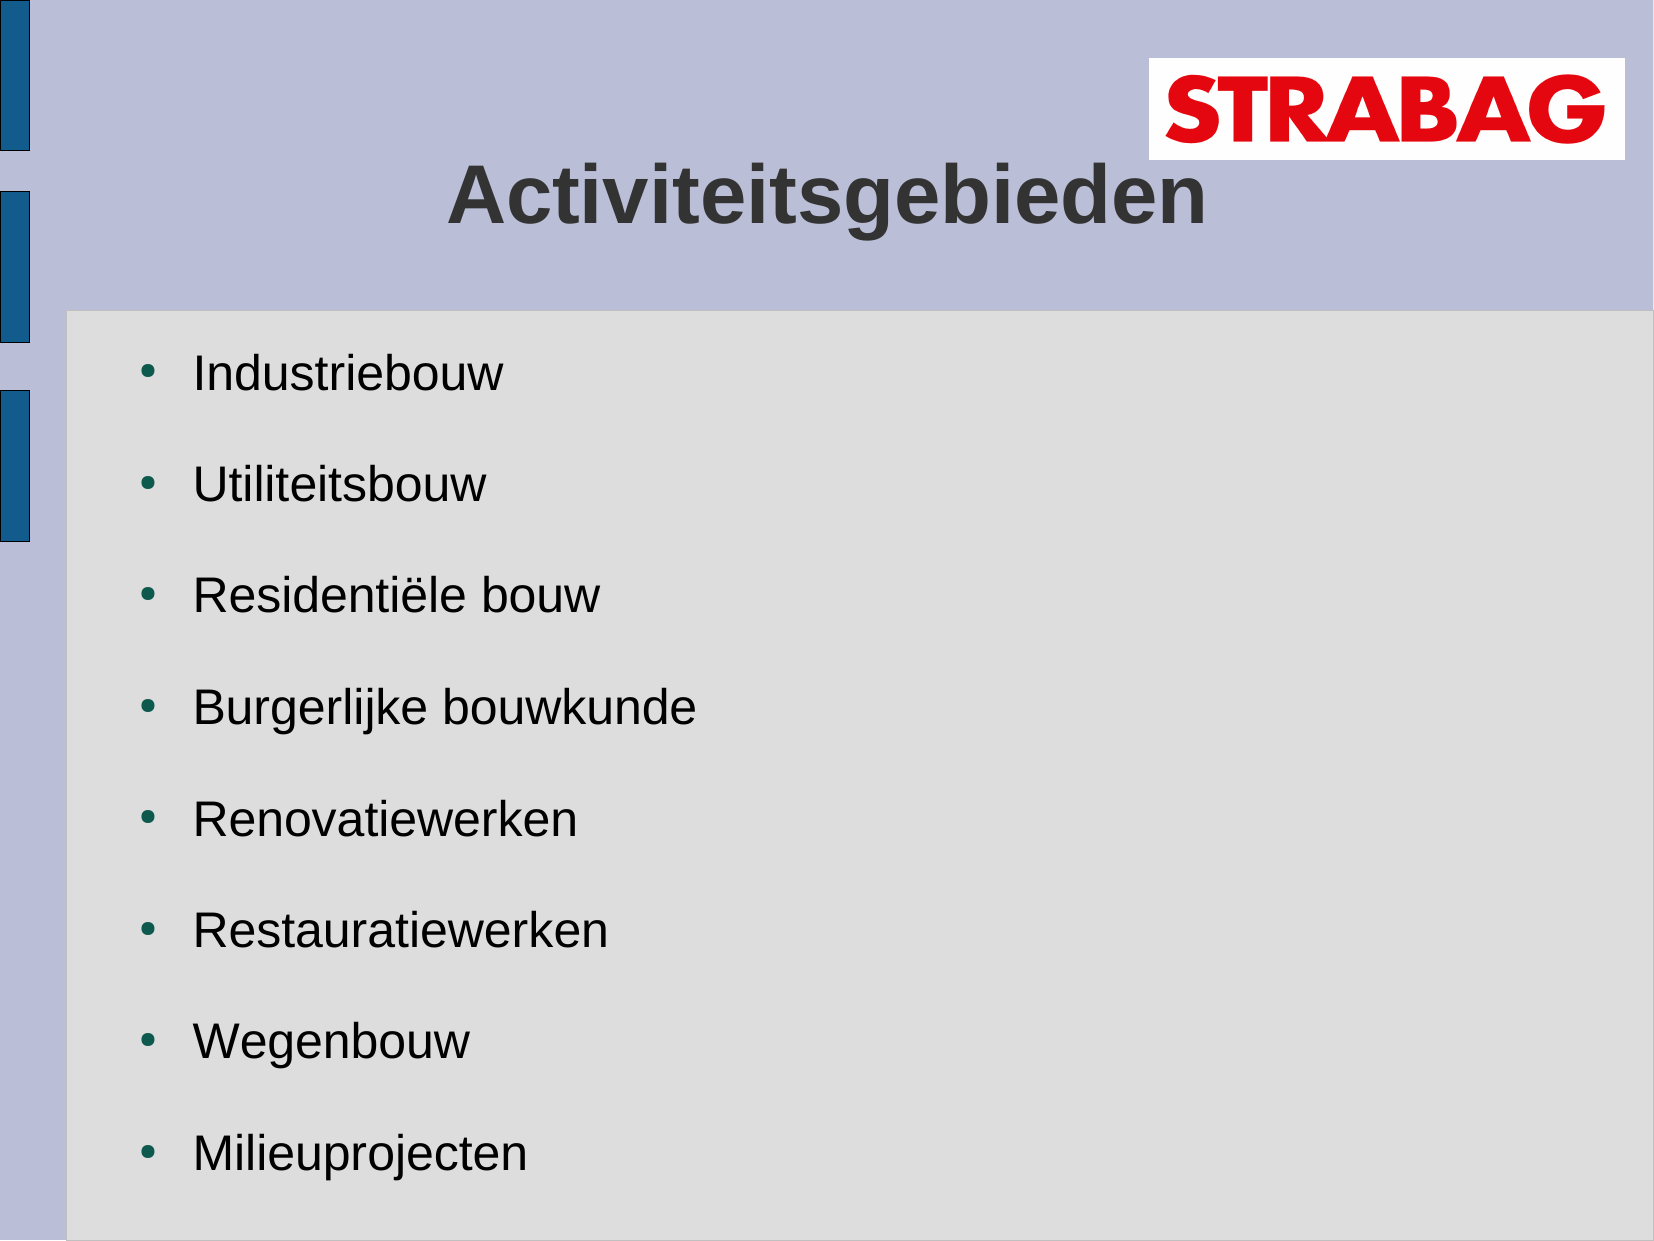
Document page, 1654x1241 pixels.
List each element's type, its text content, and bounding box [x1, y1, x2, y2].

picture [1149, 58, 1625, 160]
list Industriebouw Utiliteitsbouw Residentiële bouw Burgerlijke bouwkunde Renovatiewerken Restauratiewerken Wegenbouw Milieuprojecten [121, 344, 1534, 1182]
title Activiteitsgebieden [121, 91, 1534, 299]
